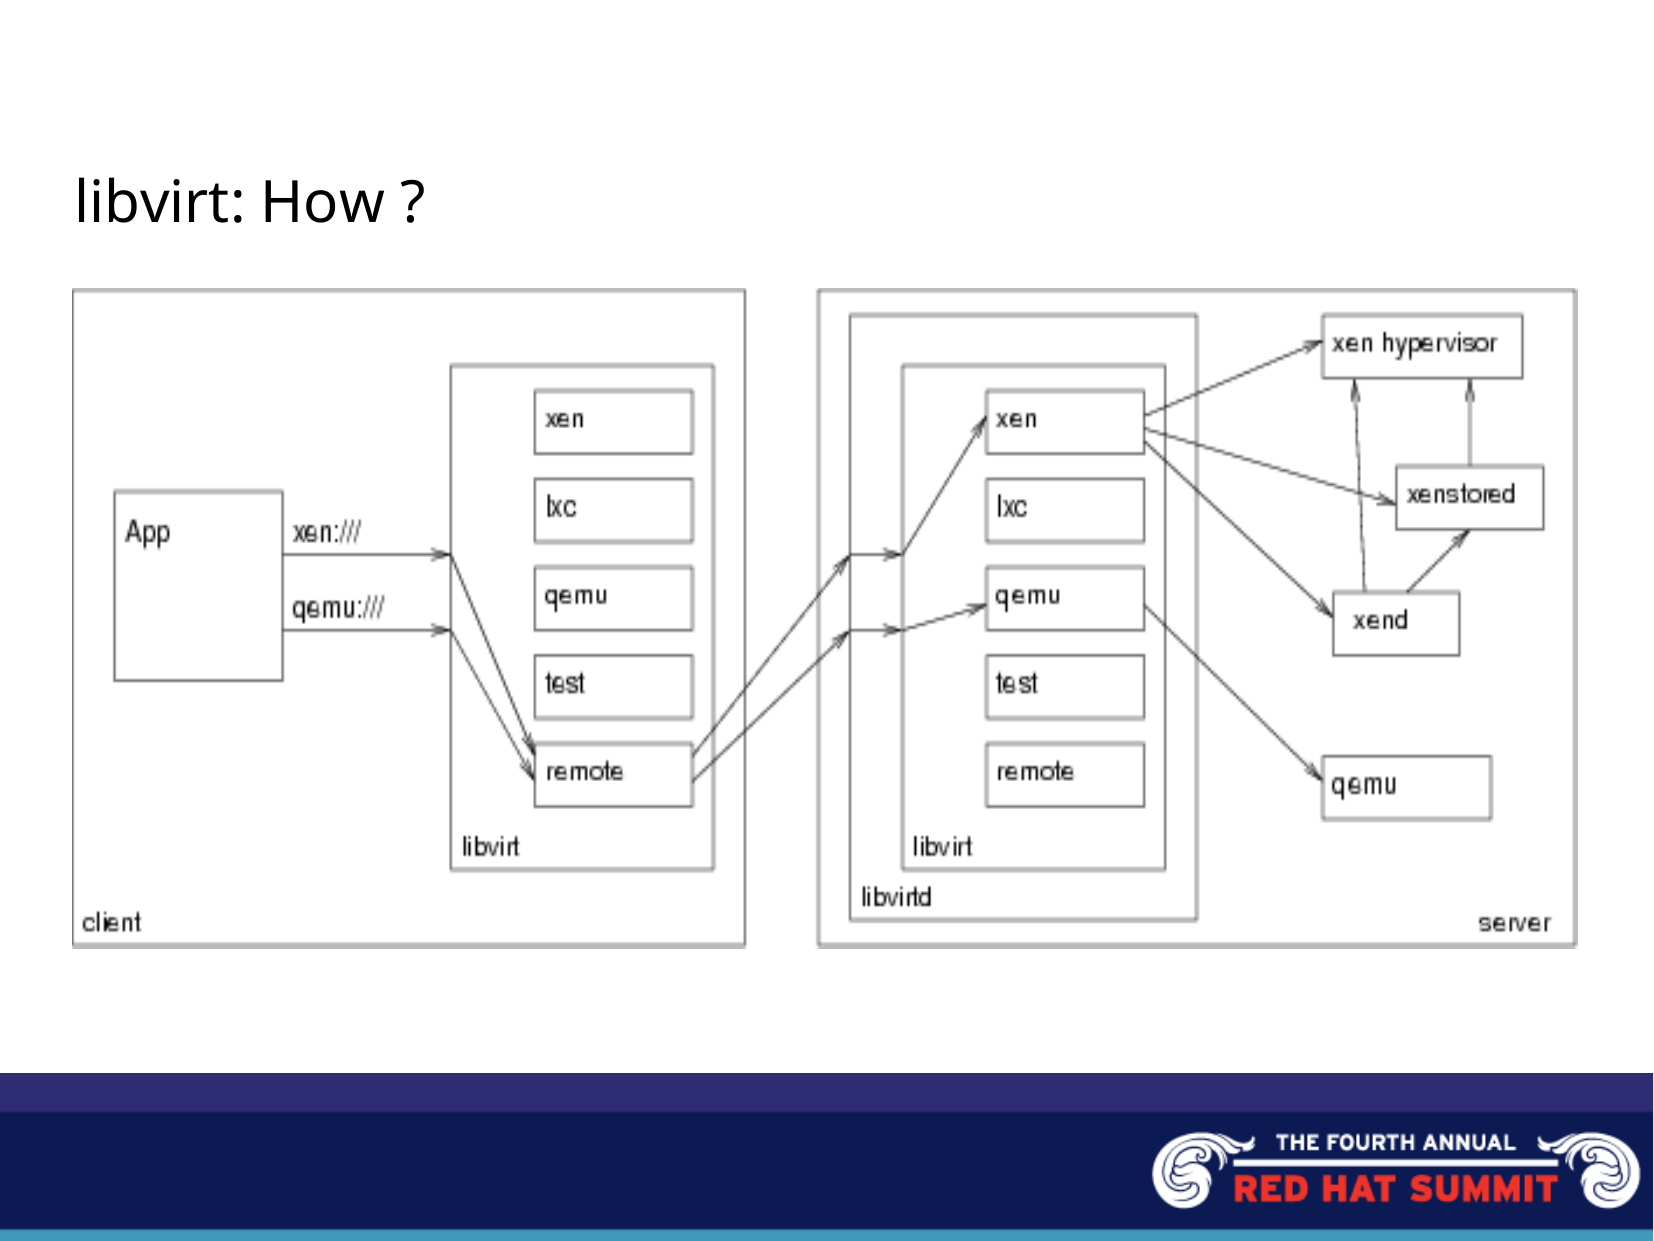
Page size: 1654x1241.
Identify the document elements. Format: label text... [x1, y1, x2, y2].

title libvirt: How ? [74, 140, 1506, 259]
picture [0, 1073, 1654, 1241]
picture [72, 288, 1578, 949]
